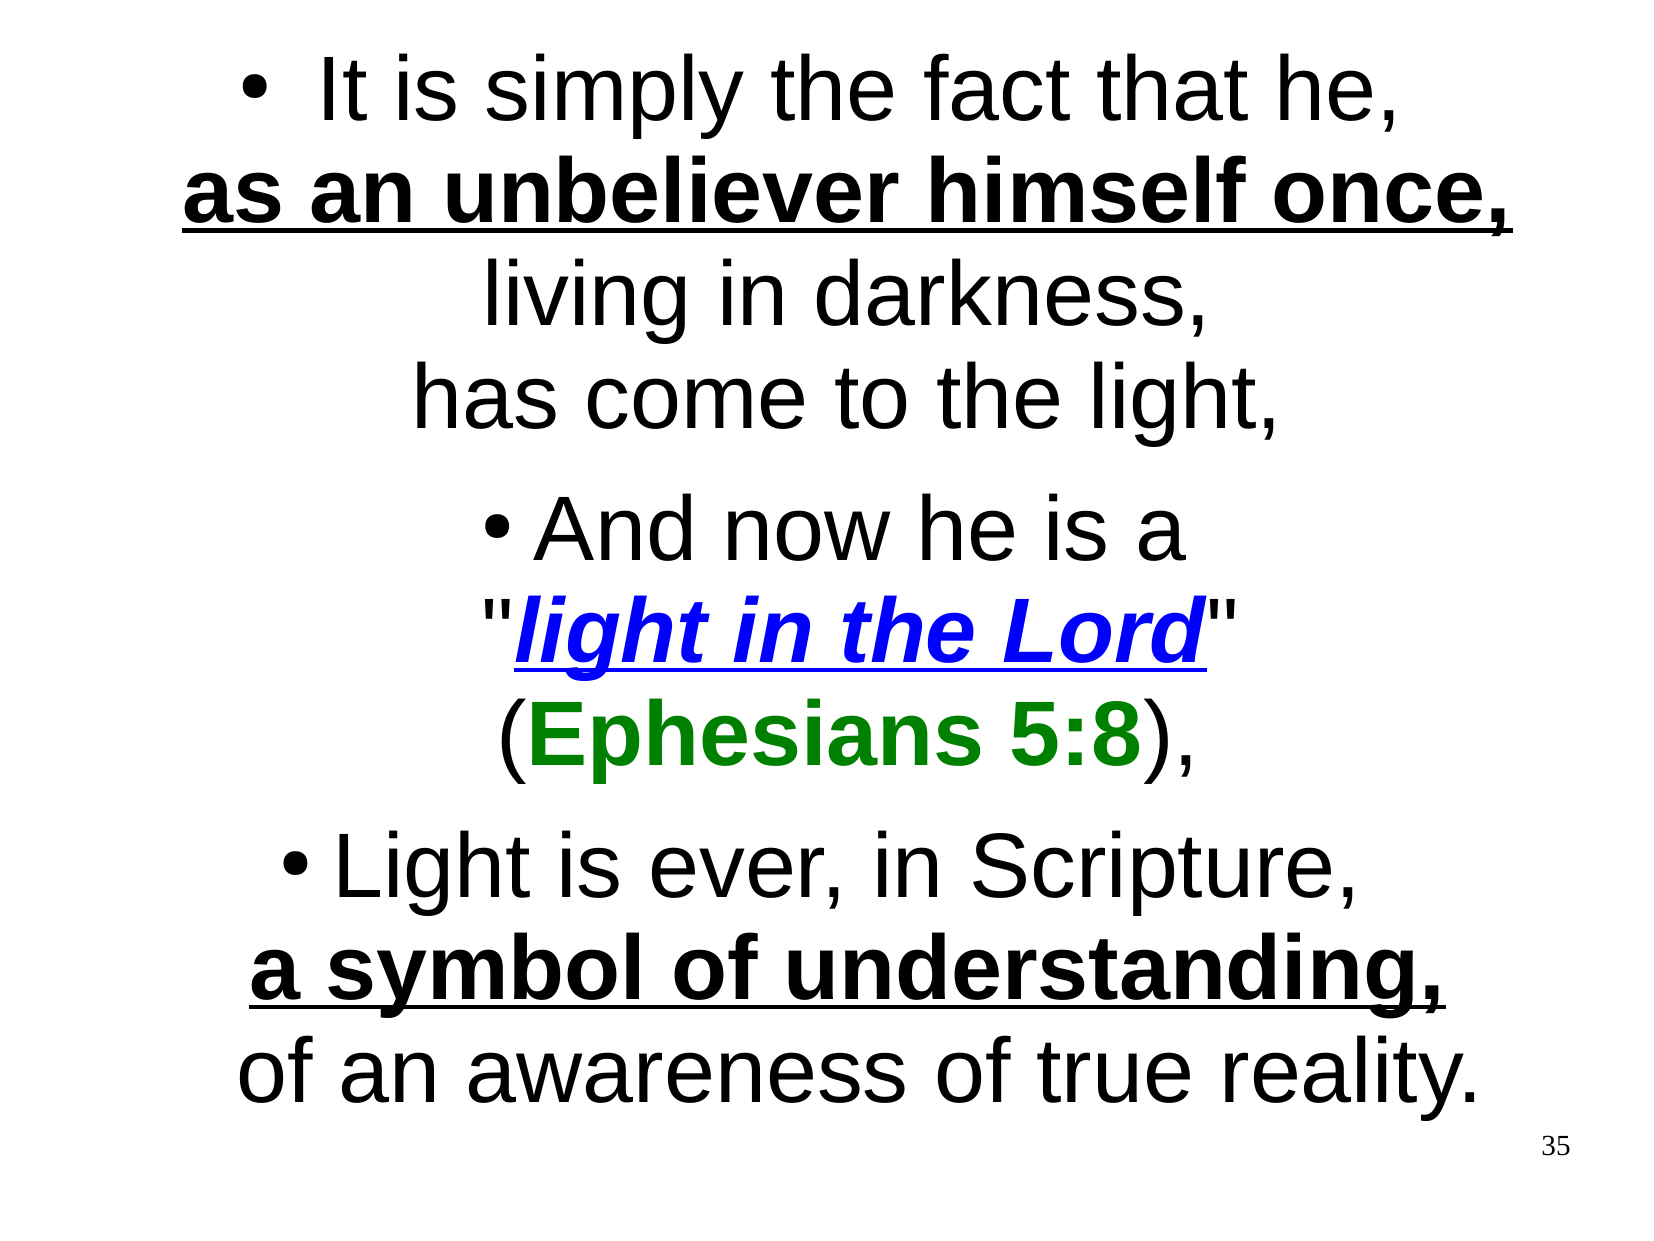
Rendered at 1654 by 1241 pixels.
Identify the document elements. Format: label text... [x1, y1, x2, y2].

list It is simply the fact that he, as an unbeliever himself once, living in darkness, has come to the light, And now he is a "light in the Lord" (Ephesians 5:8), Light is ever, in Scripture, a symbol of understanding, of an awareness of true reality. [37, 37, 1613, 1201]
